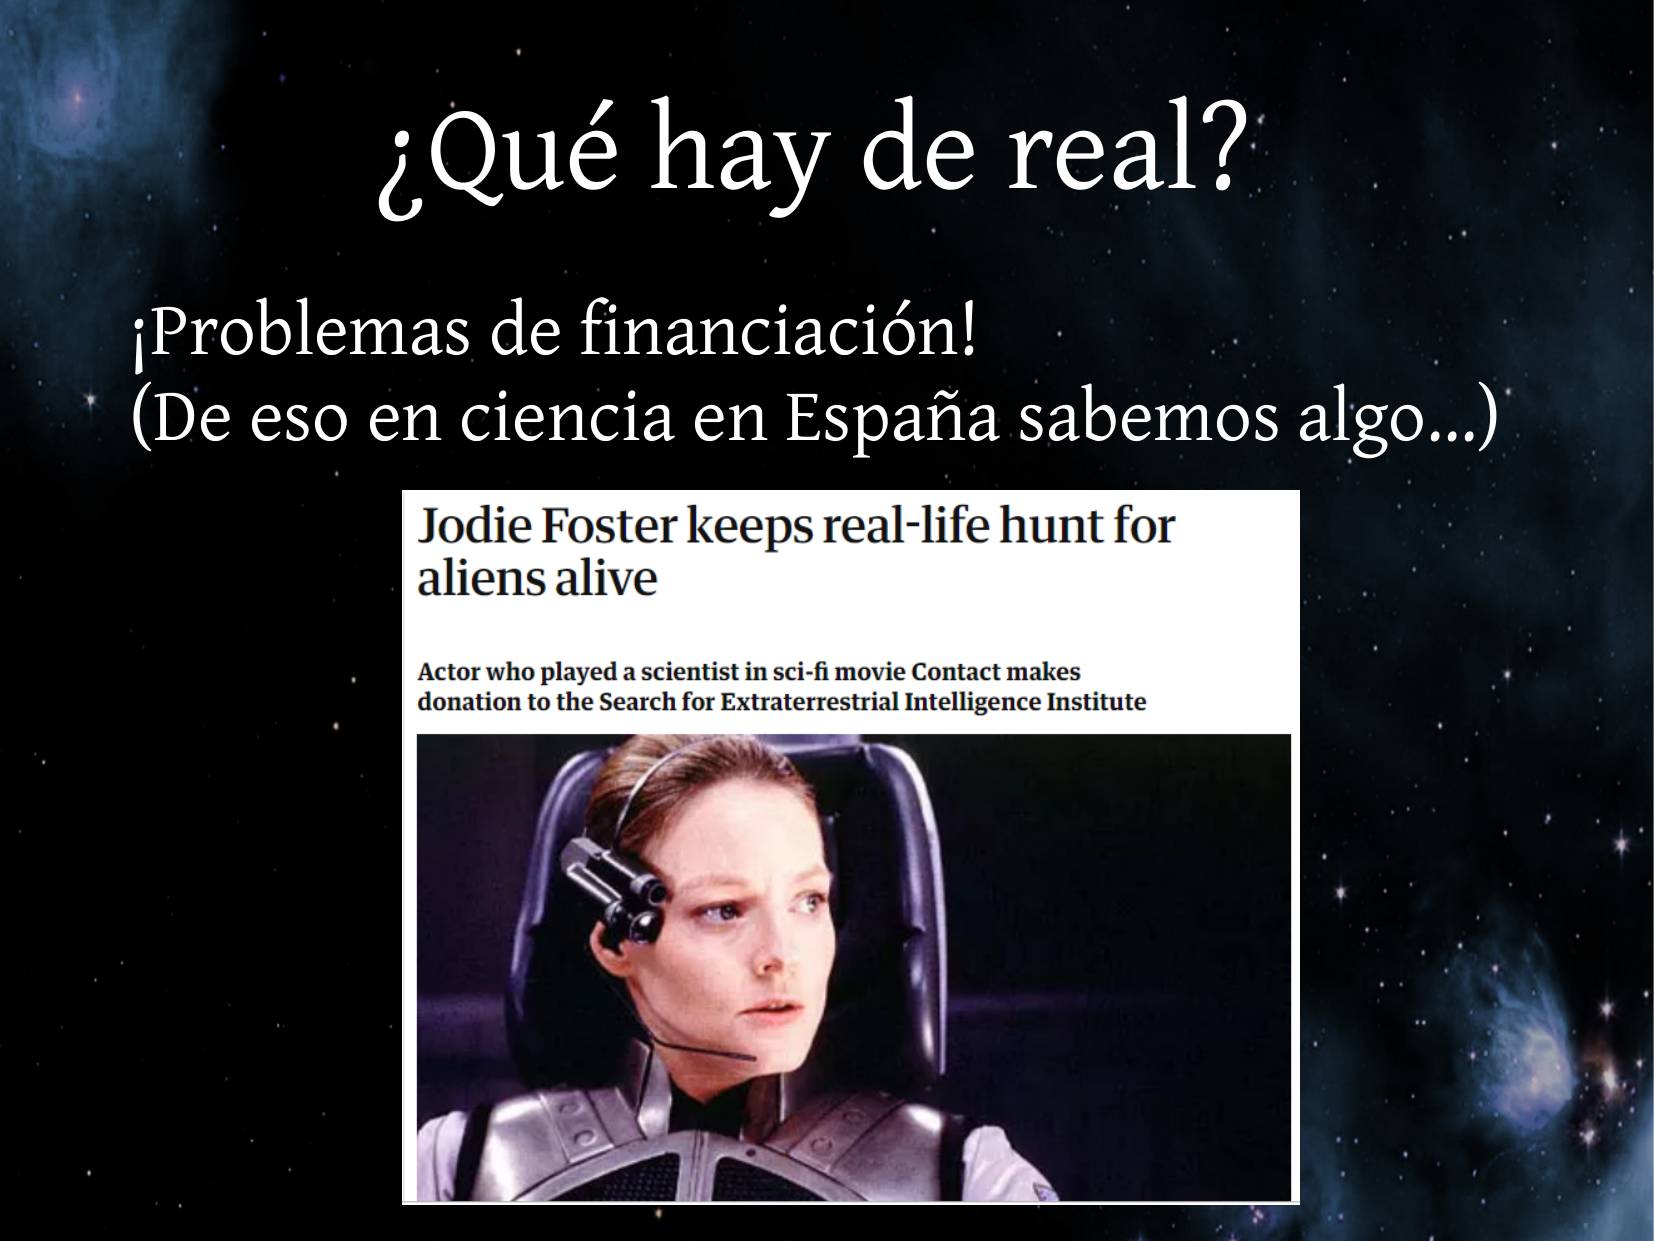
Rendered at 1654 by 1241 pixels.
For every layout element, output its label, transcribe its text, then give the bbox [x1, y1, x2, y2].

title ¿Qué hay de real? [82, 49, 1571, 257]
picture [0, 0, 1654, 1241]
list ¡Problemas de financiación! (De eso en ciencia en España sabemos algo...) [59, 290, 1619, 485]
